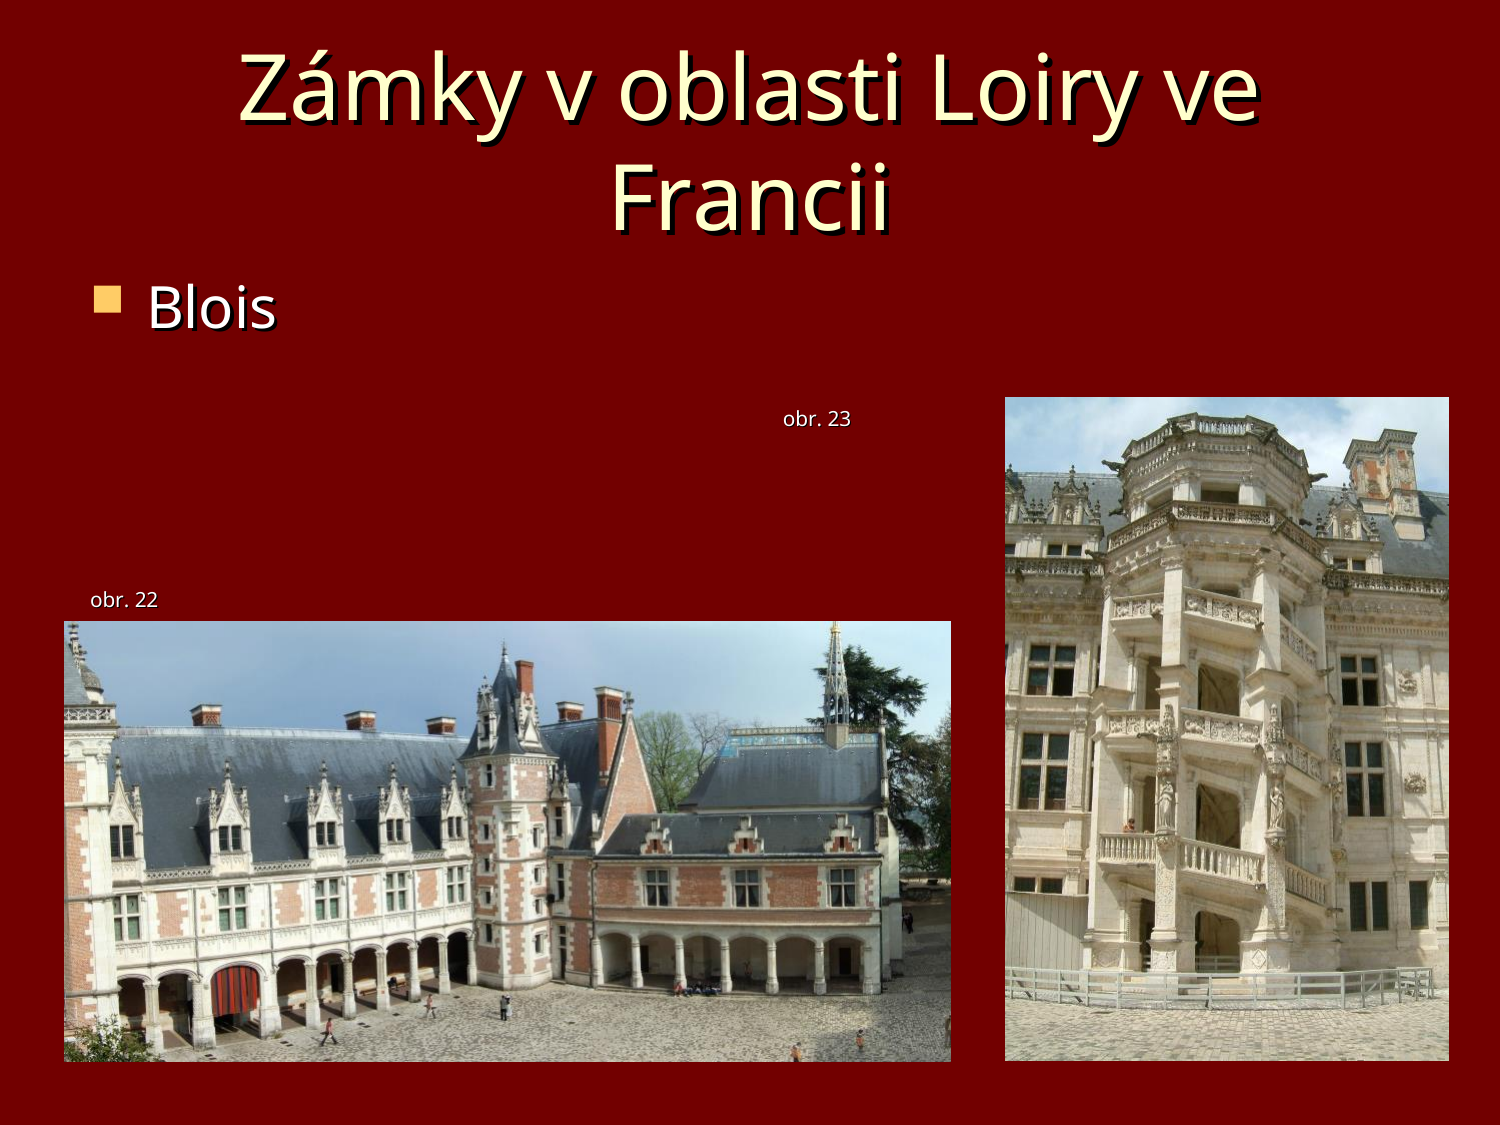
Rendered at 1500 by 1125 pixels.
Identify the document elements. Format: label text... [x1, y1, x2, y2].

list Blois obr. 23 obr. 22 [75, 262, 999, 1001]
text_box [1005, 397, 1449, 1061]
title Zámky v oblasti Loiry ve Francii [75, 45, 1426, 233]
text_box [64, 621, 951, 1062]
